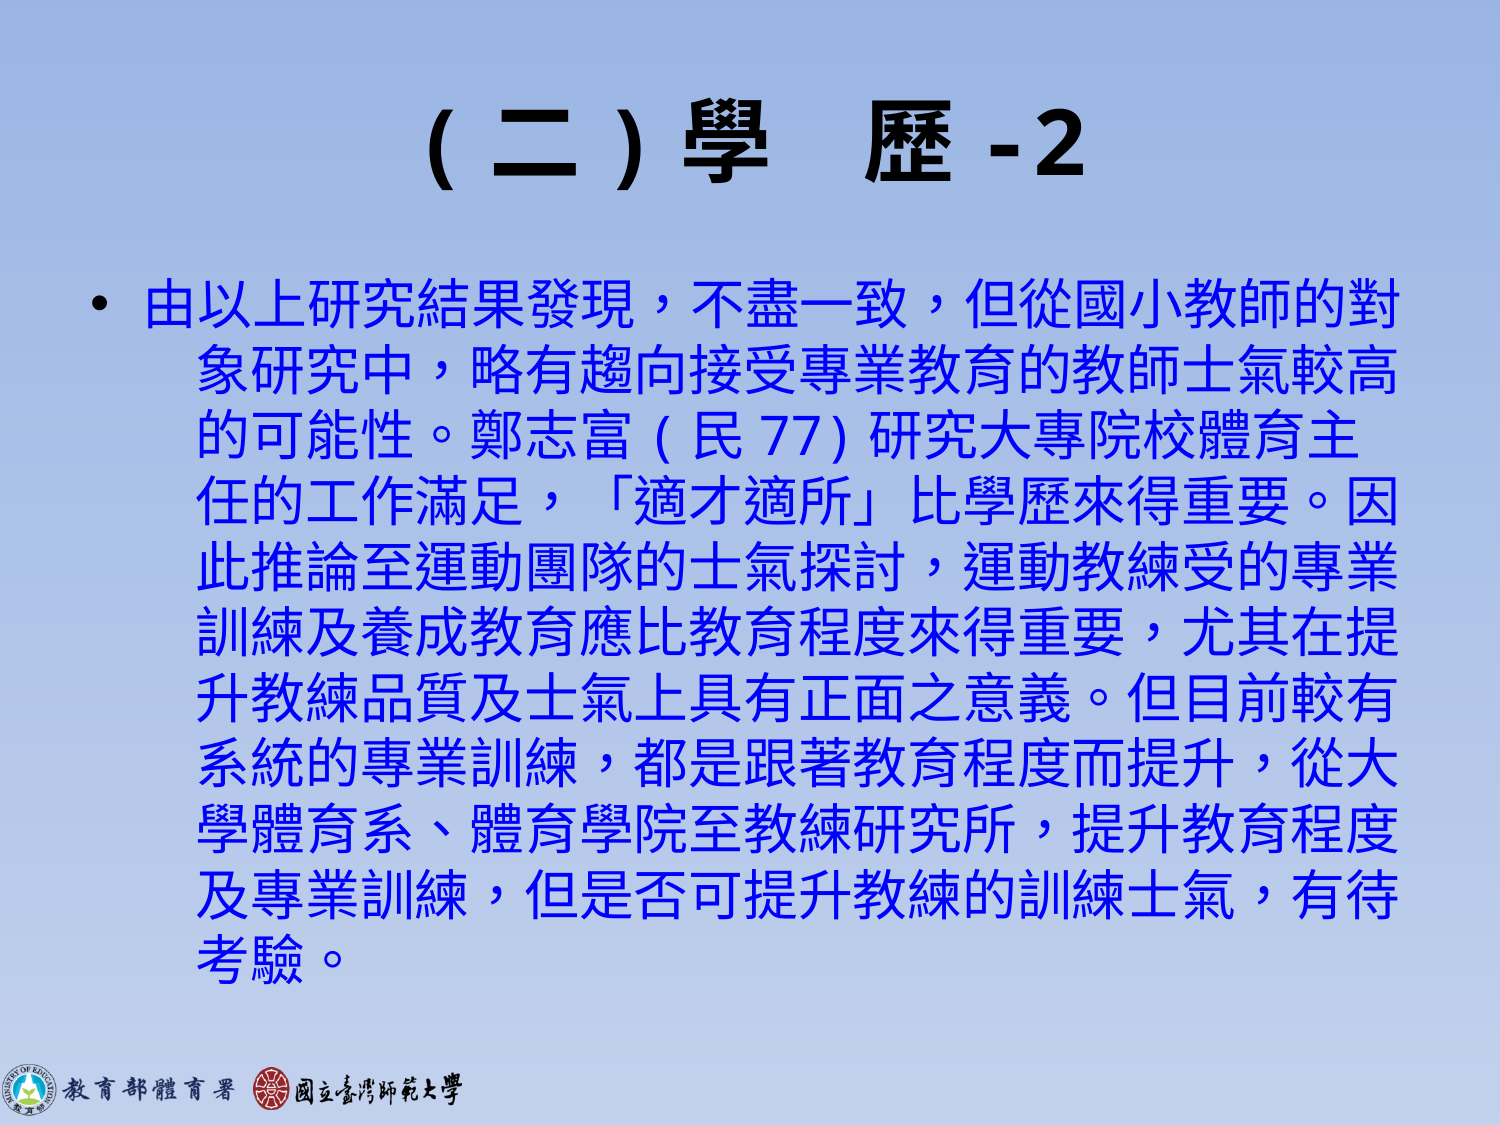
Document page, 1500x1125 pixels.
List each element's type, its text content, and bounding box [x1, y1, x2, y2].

list 由以上研究結果發現，不盡一致，但從國小教師的對象研究中，略有趨向接受專業教育的教師士氣較高的可能性。鄭志富(民77)研究大專院校體育主任的工作滿足，「適才適所」比學歷來得重要。因此推論至運動團隊的士氣探討，運動教練受的專業訓練及養成教育應比教育程度來得重要，尤其在提升教練品質及士氣上具有正面之意義。但目前較有系統的專業訓練，都是跟著教育程度而提升，從大學體育系、體育學院至教練研究所，提升教育程度及專業訓練，但是否可提升教練的訓練士氣，有待考驗。 [75, 262, 1426, 1005]
title (二)學 歷-2 [75, 45, 1426, 233]
